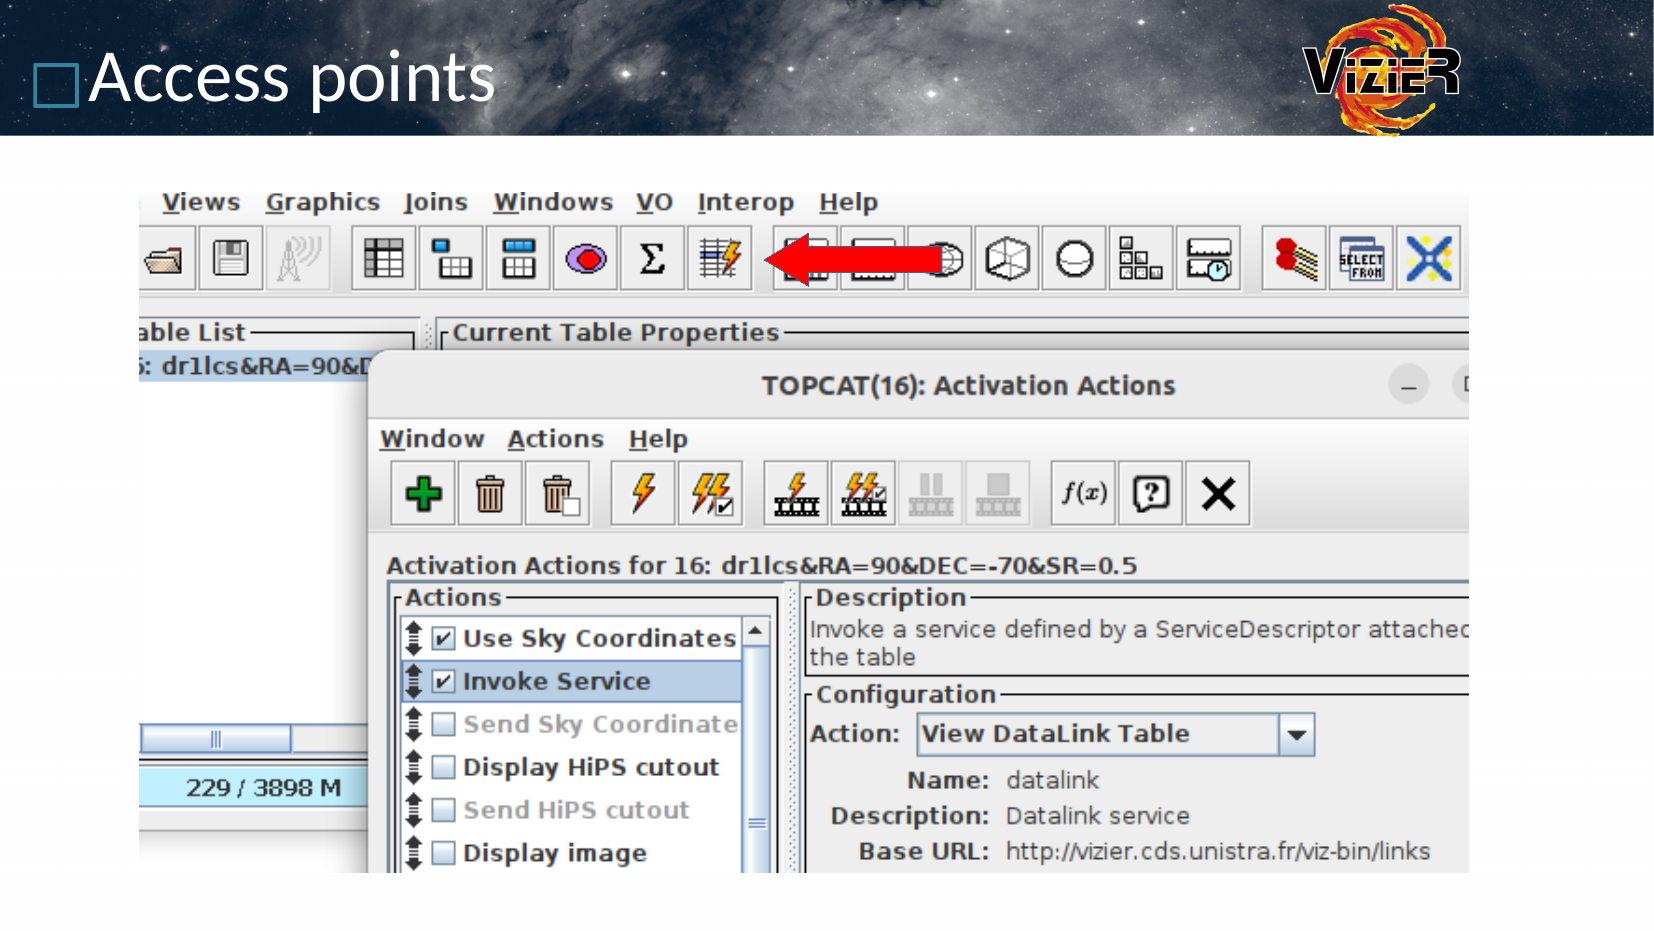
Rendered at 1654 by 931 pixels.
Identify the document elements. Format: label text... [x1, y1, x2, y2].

title Access points [59, 17, 1394, 148]
text_box [764, 233, 942, 287]
picture [0, 0, 1654, 931]
